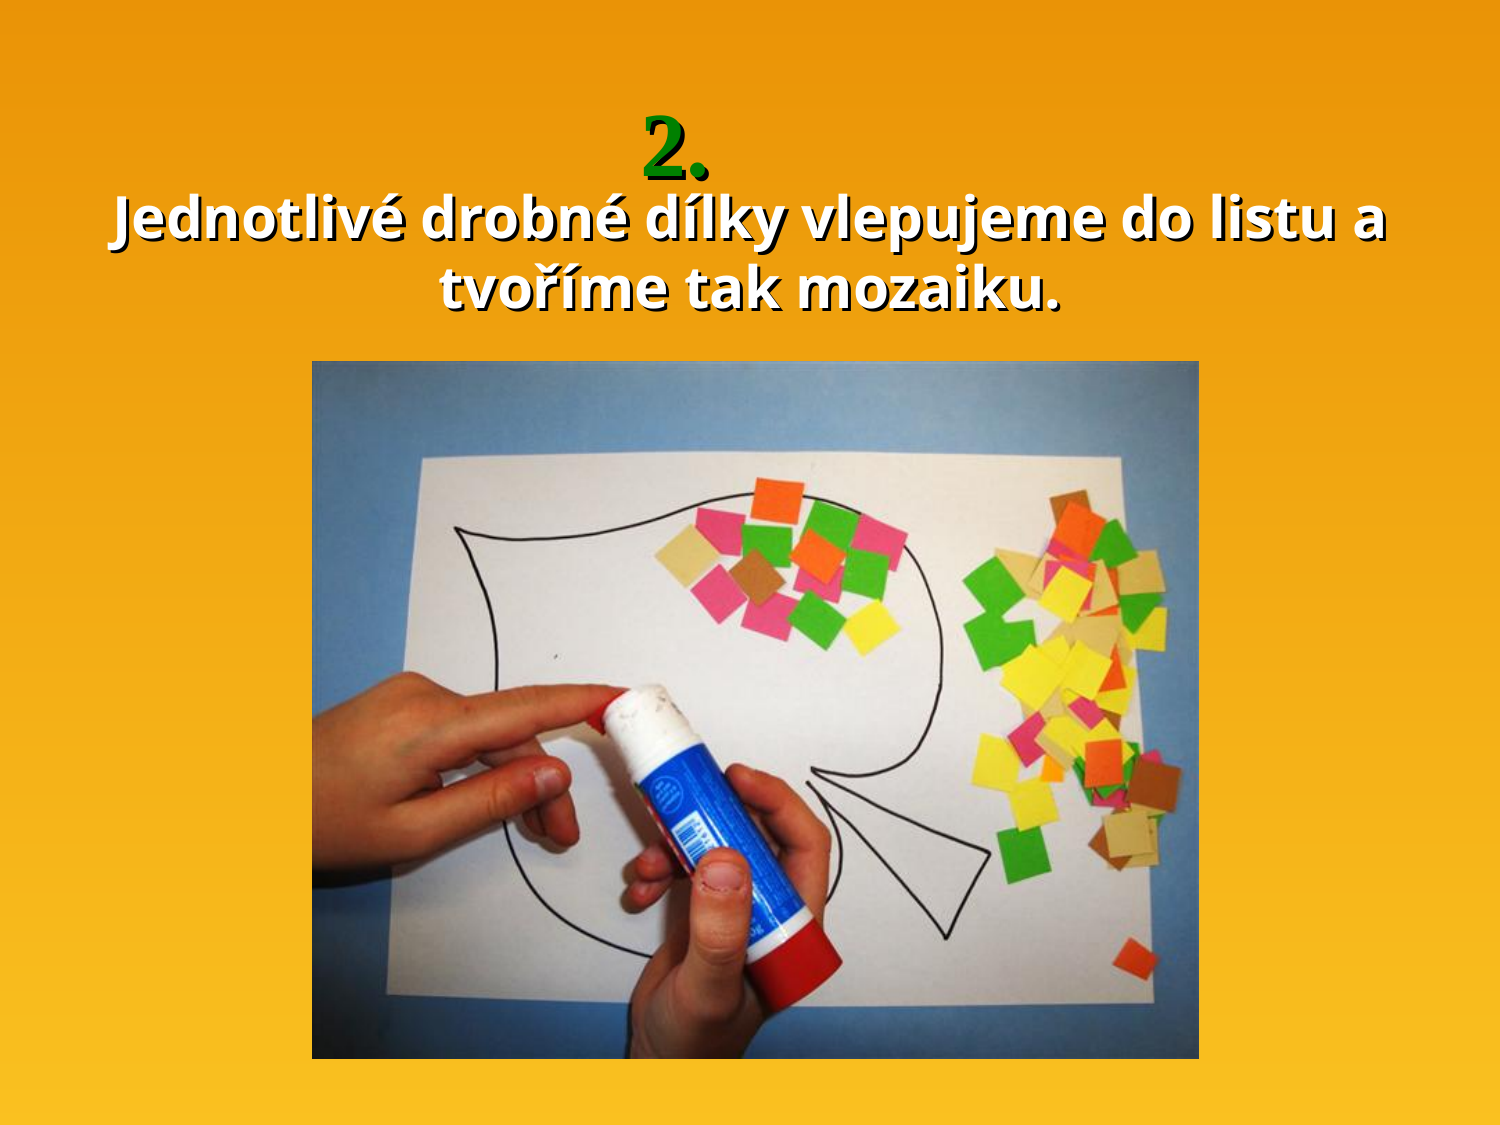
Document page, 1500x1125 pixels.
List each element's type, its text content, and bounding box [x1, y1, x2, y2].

title 2. [0, 45, 1351, 234]
text_box Jednotlivé drobné dílky vlepujeme do listu a tvoříme tak mozaiku. [41, 172, 1459, 329]
text_box [312, 361, 1199, 1059]
